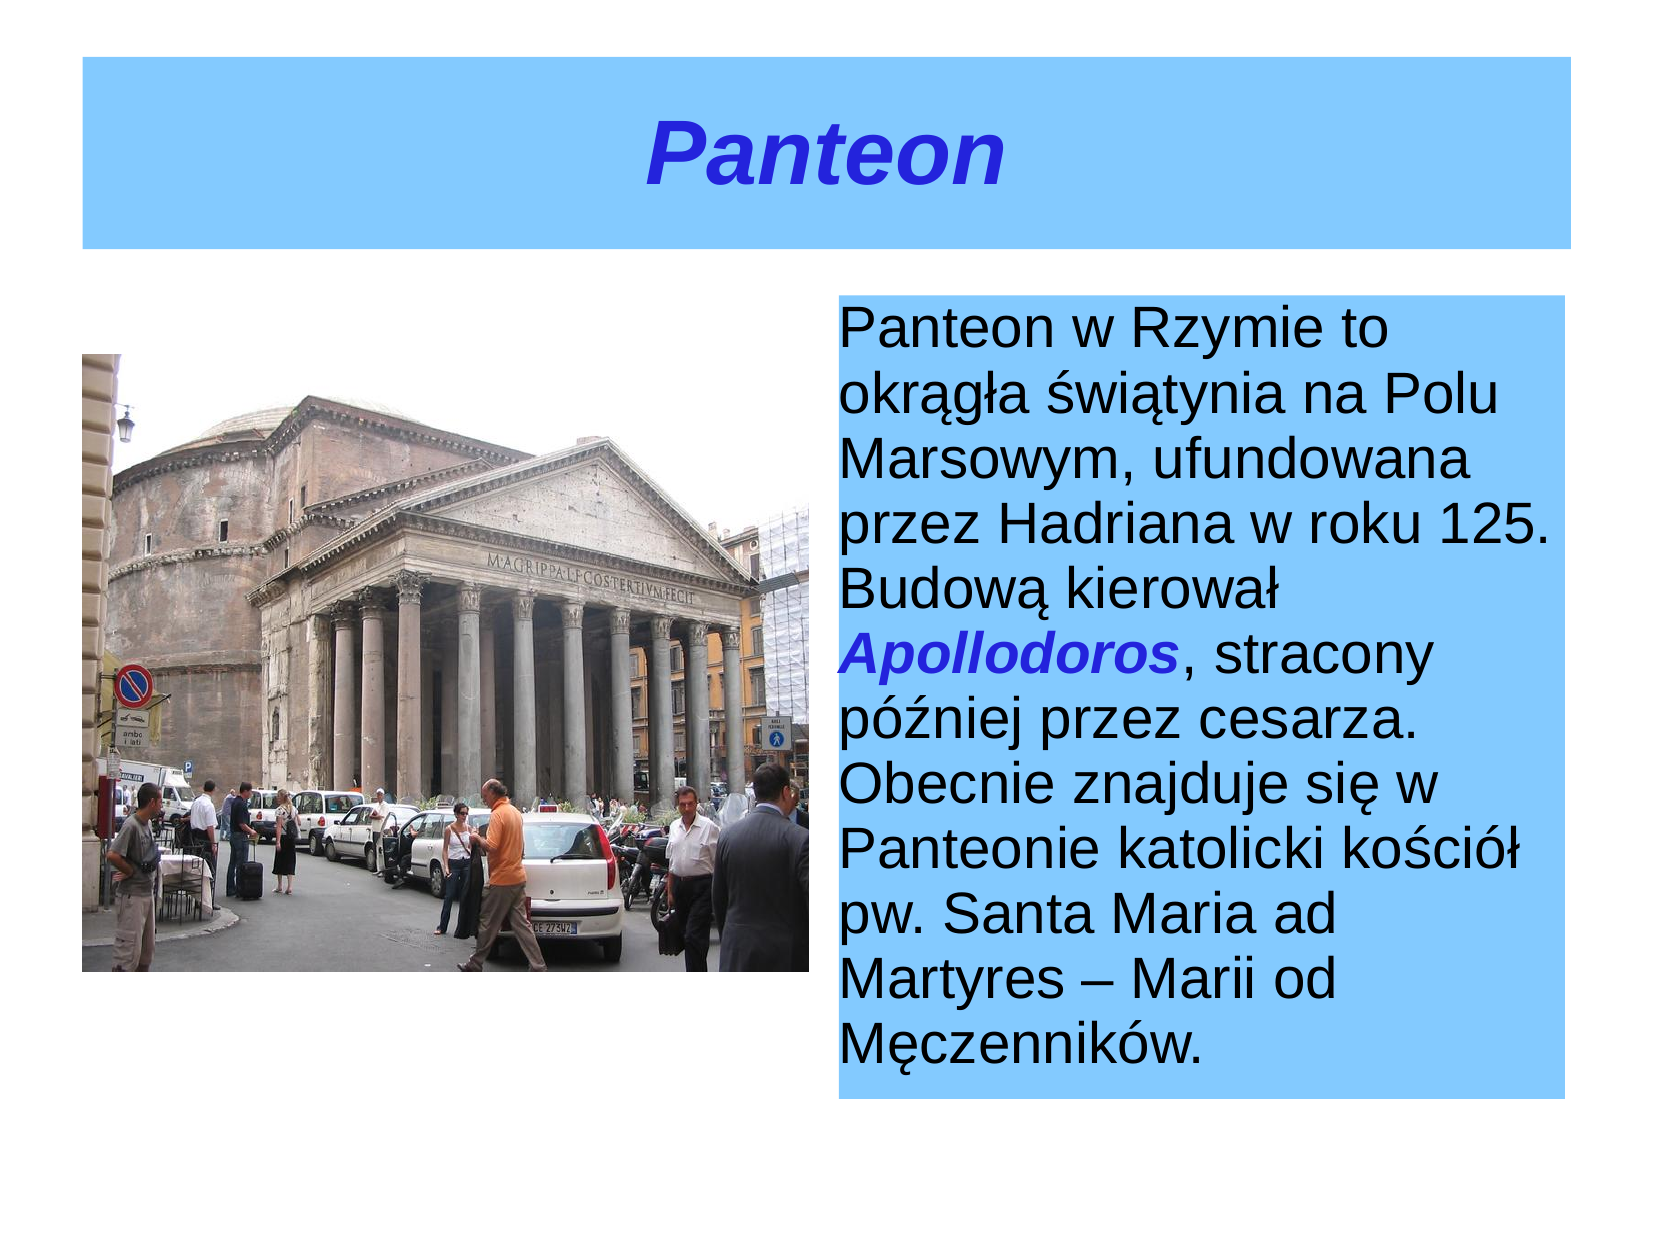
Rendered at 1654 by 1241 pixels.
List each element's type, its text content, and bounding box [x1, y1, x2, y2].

list Panteon w Rzymie to okrągła świątynia na Polu Marsowym, ufundowana przez Hadriana w roku 125. Budową kierował Apollodoros, stracony później przez cesarza. Obecnie znajduje się w Panteonie katolicki kościół pw. Santa Maria ad Martyres – Marii od Męczenników. [838, 295, 1565, 1099]
picture [82, 354, 809, 972]
title Panteon [82, 56, 1571, 250]
